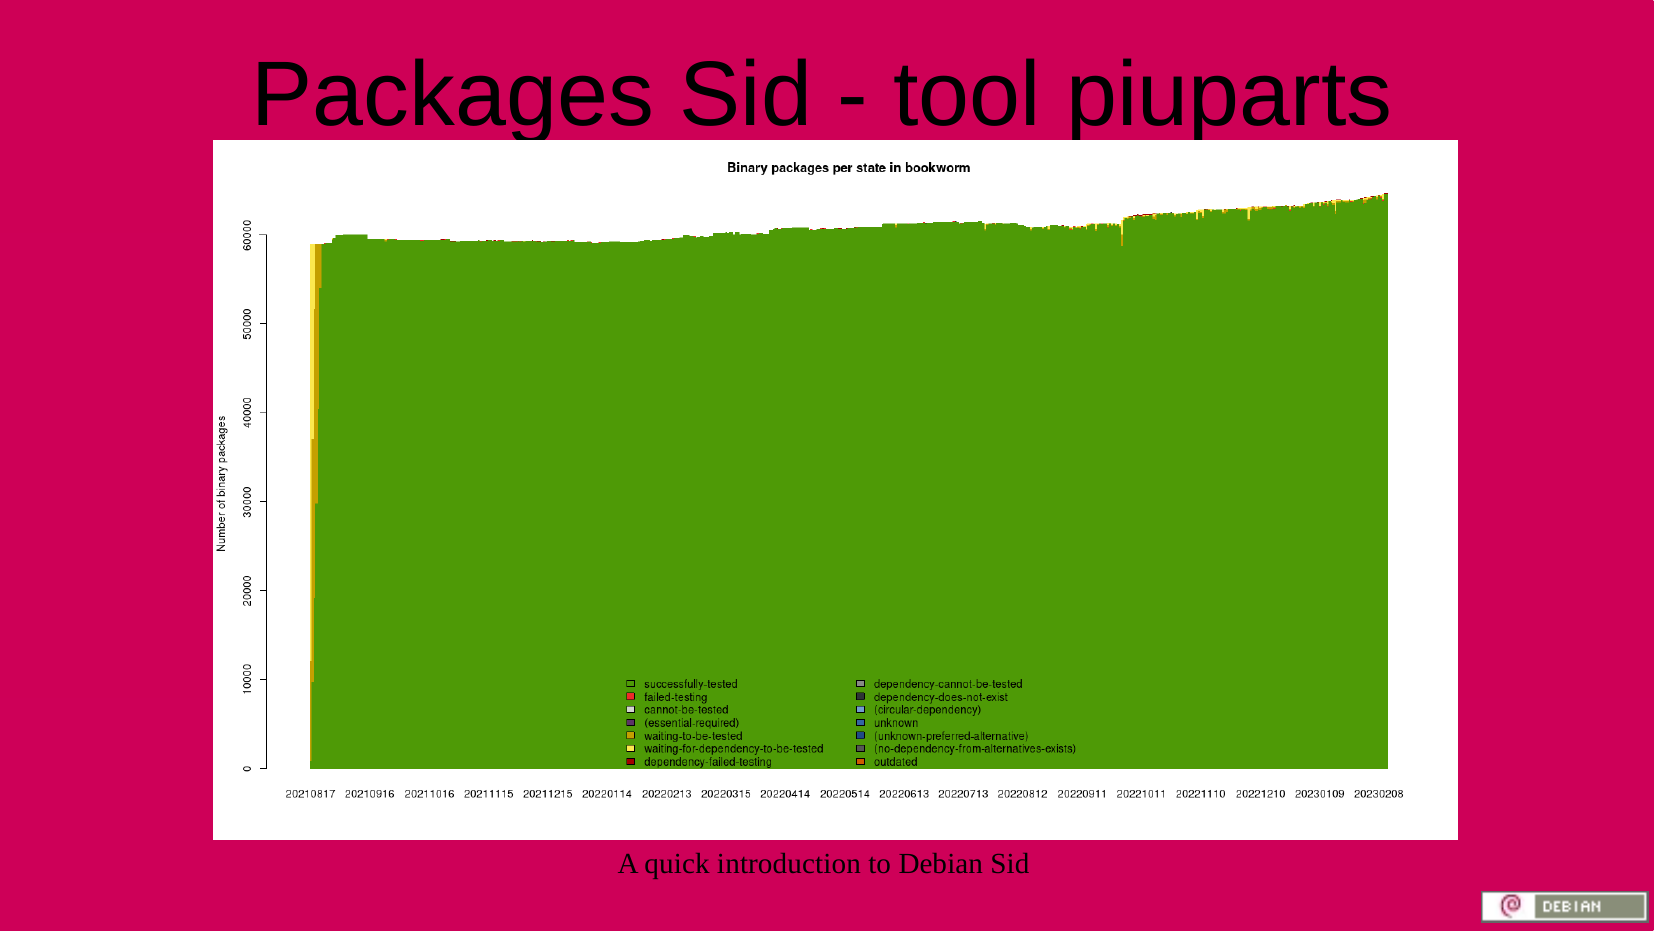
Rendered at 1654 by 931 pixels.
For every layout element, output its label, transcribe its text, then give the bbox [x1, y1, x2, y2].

picture [213, 140, 1458, 840]
title Packages Sid - tool piuparts [78, 15, 1568, 171]
picture [1481, 891, 1649, 923]
